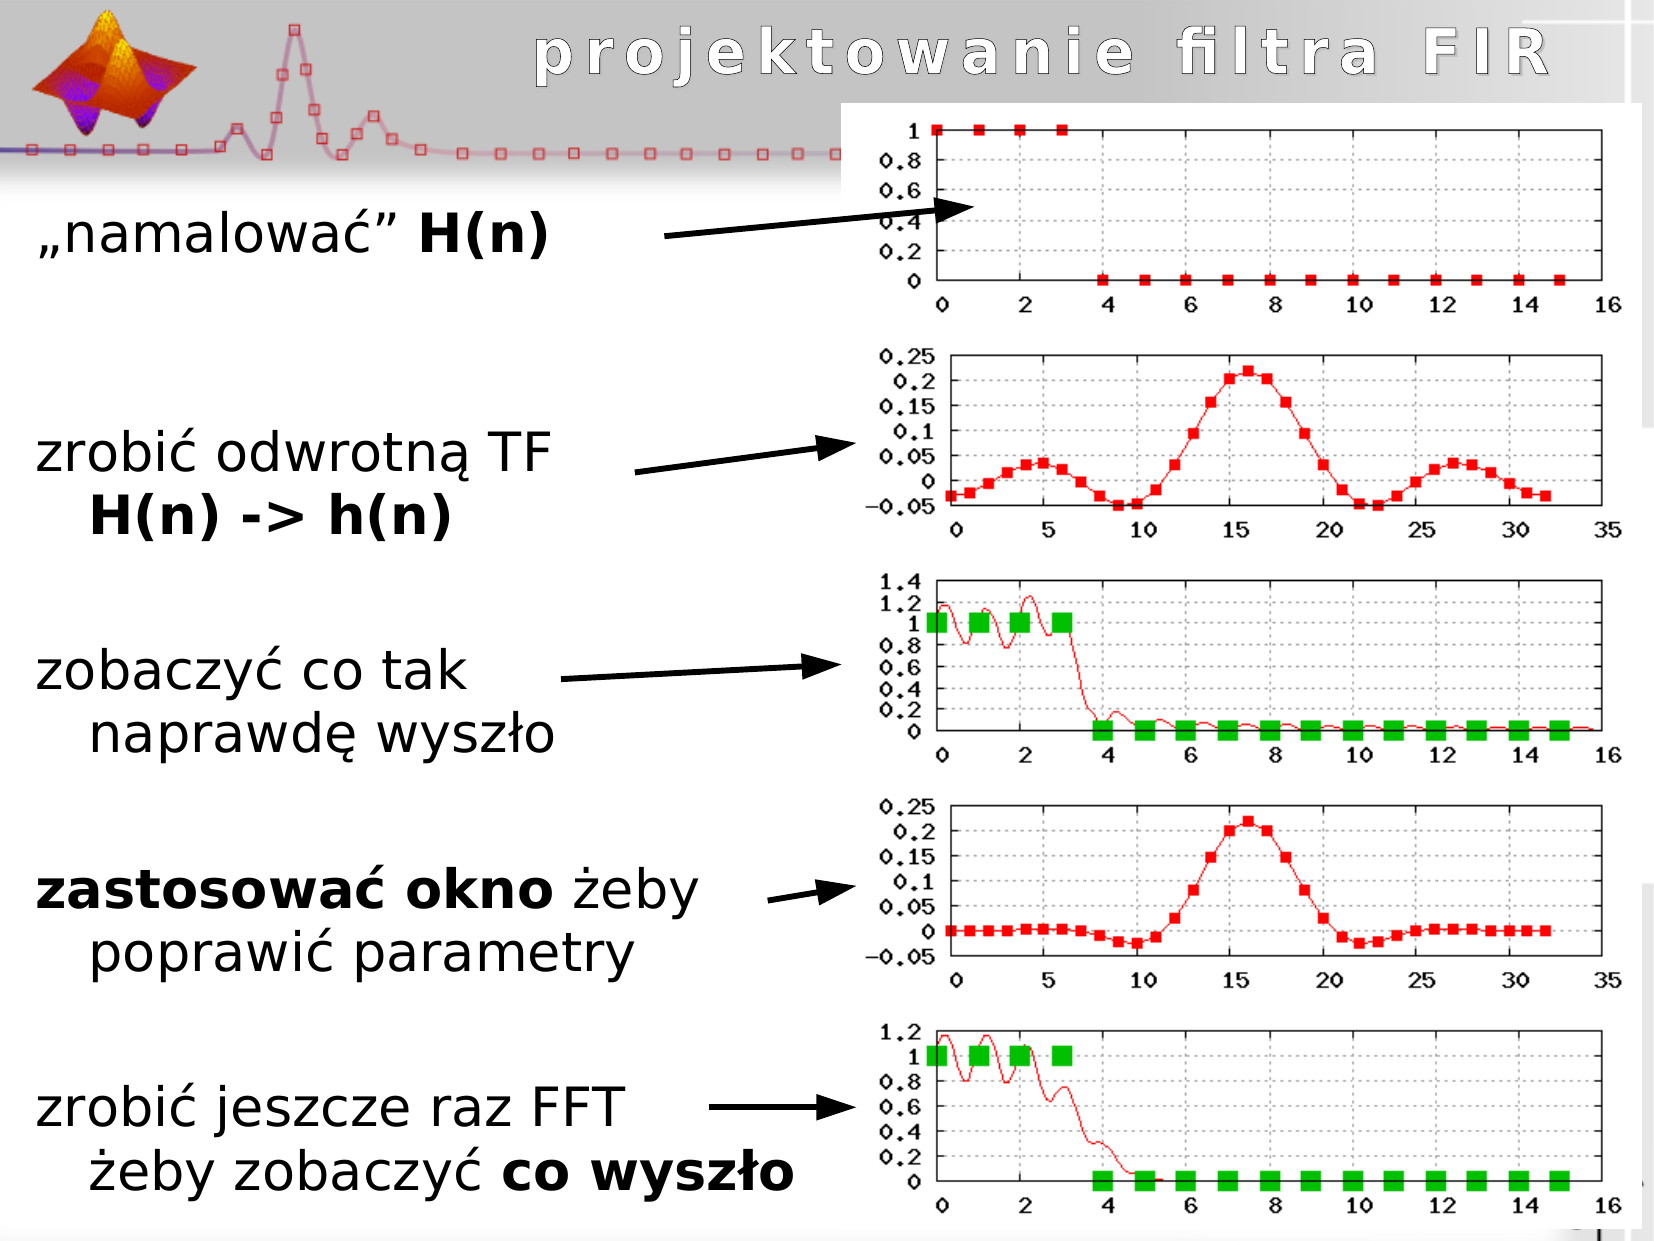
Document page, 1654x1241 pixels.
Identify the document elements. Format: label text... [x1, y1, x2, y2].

picture [0, 0, 1654, 1241]
title projektowanie filtra FIR [531, 0, 1610, 104]
list „namalować” H(n) zrobić odwrotną TF H(n) -> h(n) zobaczyć co tak naprawdę wyszło zastosować okno żeby poprawić parametry zrobić jeszcze raz FFT żeby zobaczyć co wyszło [17, 202, 841, 1203]
